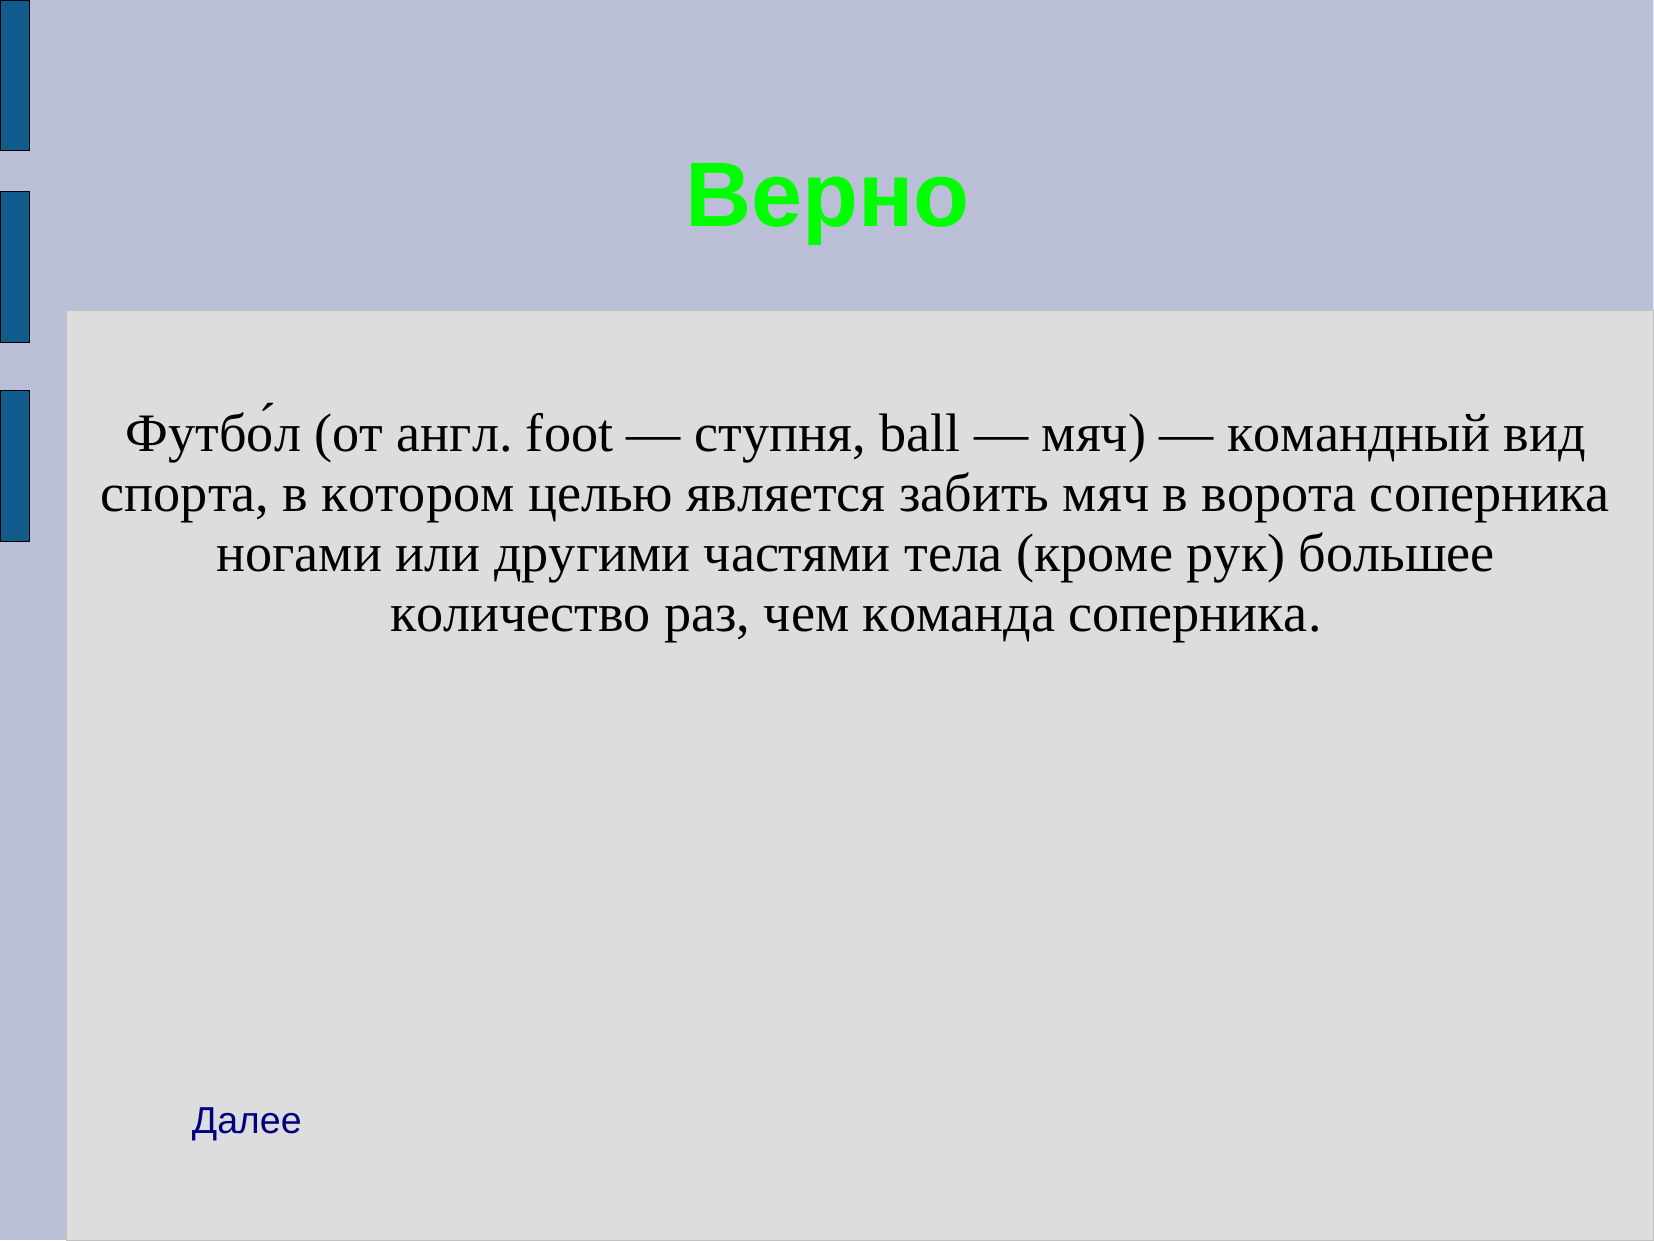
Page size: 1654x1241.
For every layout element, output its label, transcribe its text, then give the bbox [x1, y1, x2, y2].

text_box Далее [177, 1092, 443, 1150]
title Верно [121, 98, 1534, 291]
text_box Футбо́л (от англ. foot — ступня, ball — мяч) — командный вид спорта, в котором целью является забить мяч в ворота соперника ногами или другими частями тела (кроме рук) большее количество раз, чем команда соперника. [88, 338, 1625, 709]
